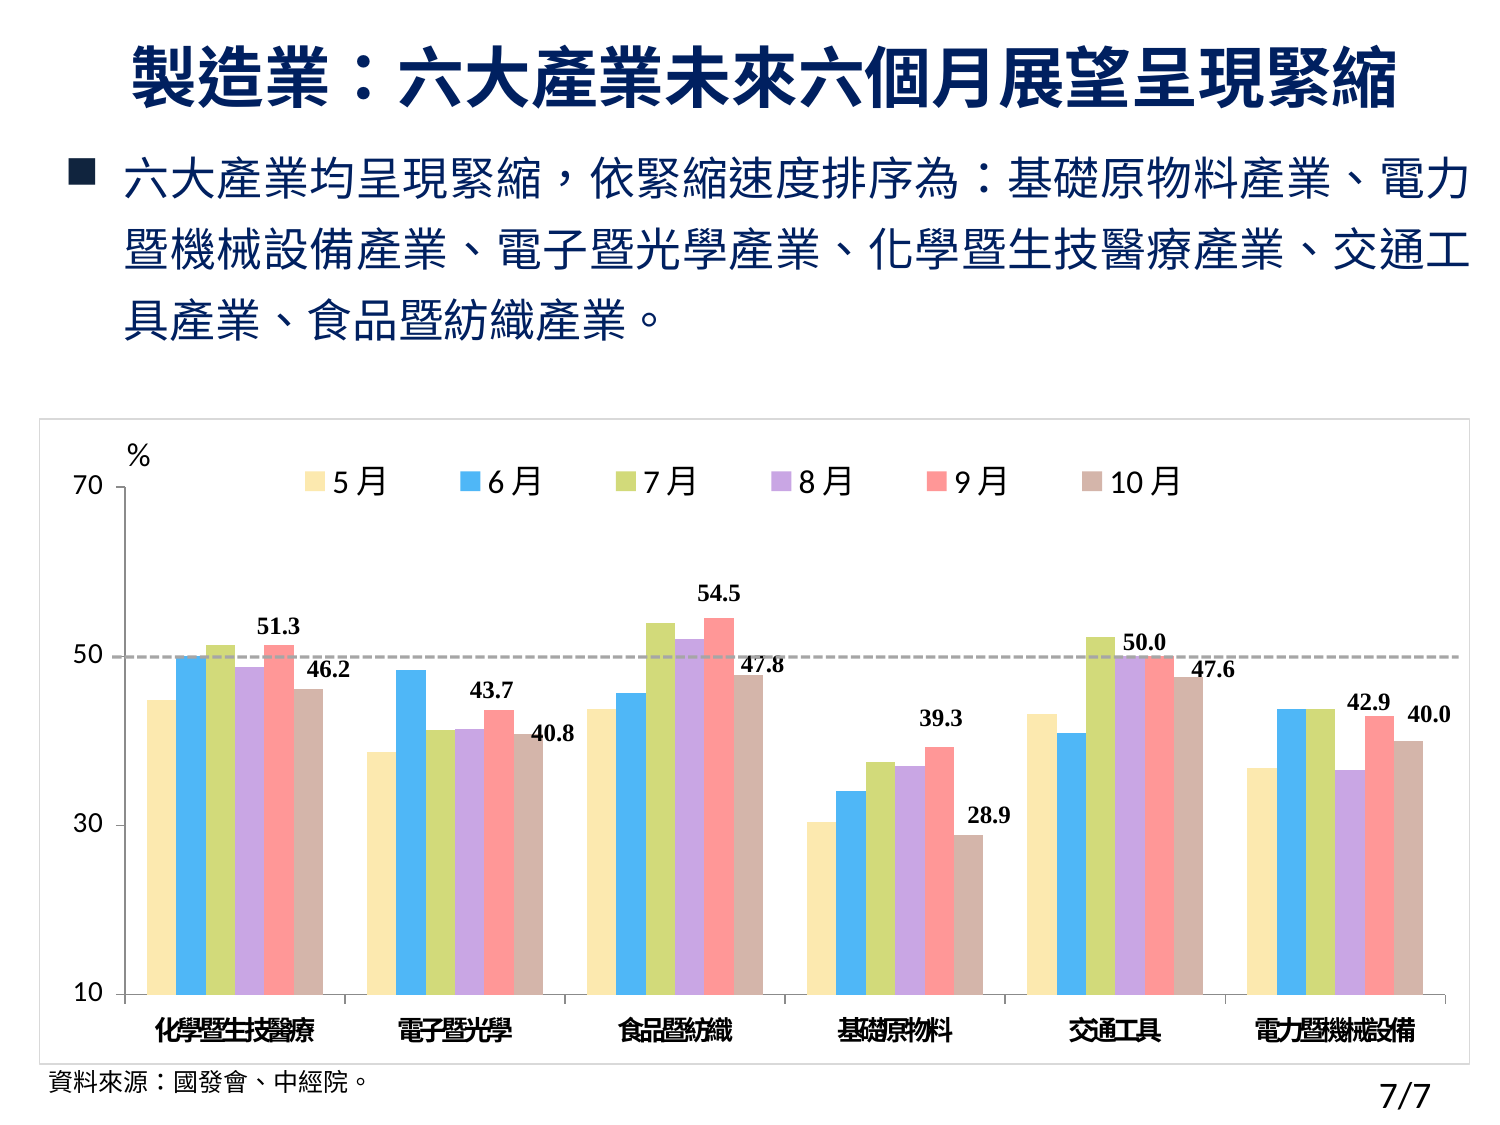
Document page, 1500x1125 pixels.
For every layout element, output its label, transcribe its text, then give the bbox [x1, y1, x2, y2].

title 製造業：六大產業未來六個月展望呈現緊縮 [15, 0, 1500, 149]
text_box 六大產業均呈現緊縮，依緊縮速度排序為：基礎原物料產業、電力暨機械設備產業、電子暨光學產業、化學暨生技醫療產業、交通工具產業、食品暨紡織產業。 [20, 119, 1500, 421]
chart [38, 418, 1471, 1064]
text_box 資料來源：國發會、中經院。 [33, 1064, 1500, 1105]
text_box % [112, 425, 207, 481]
